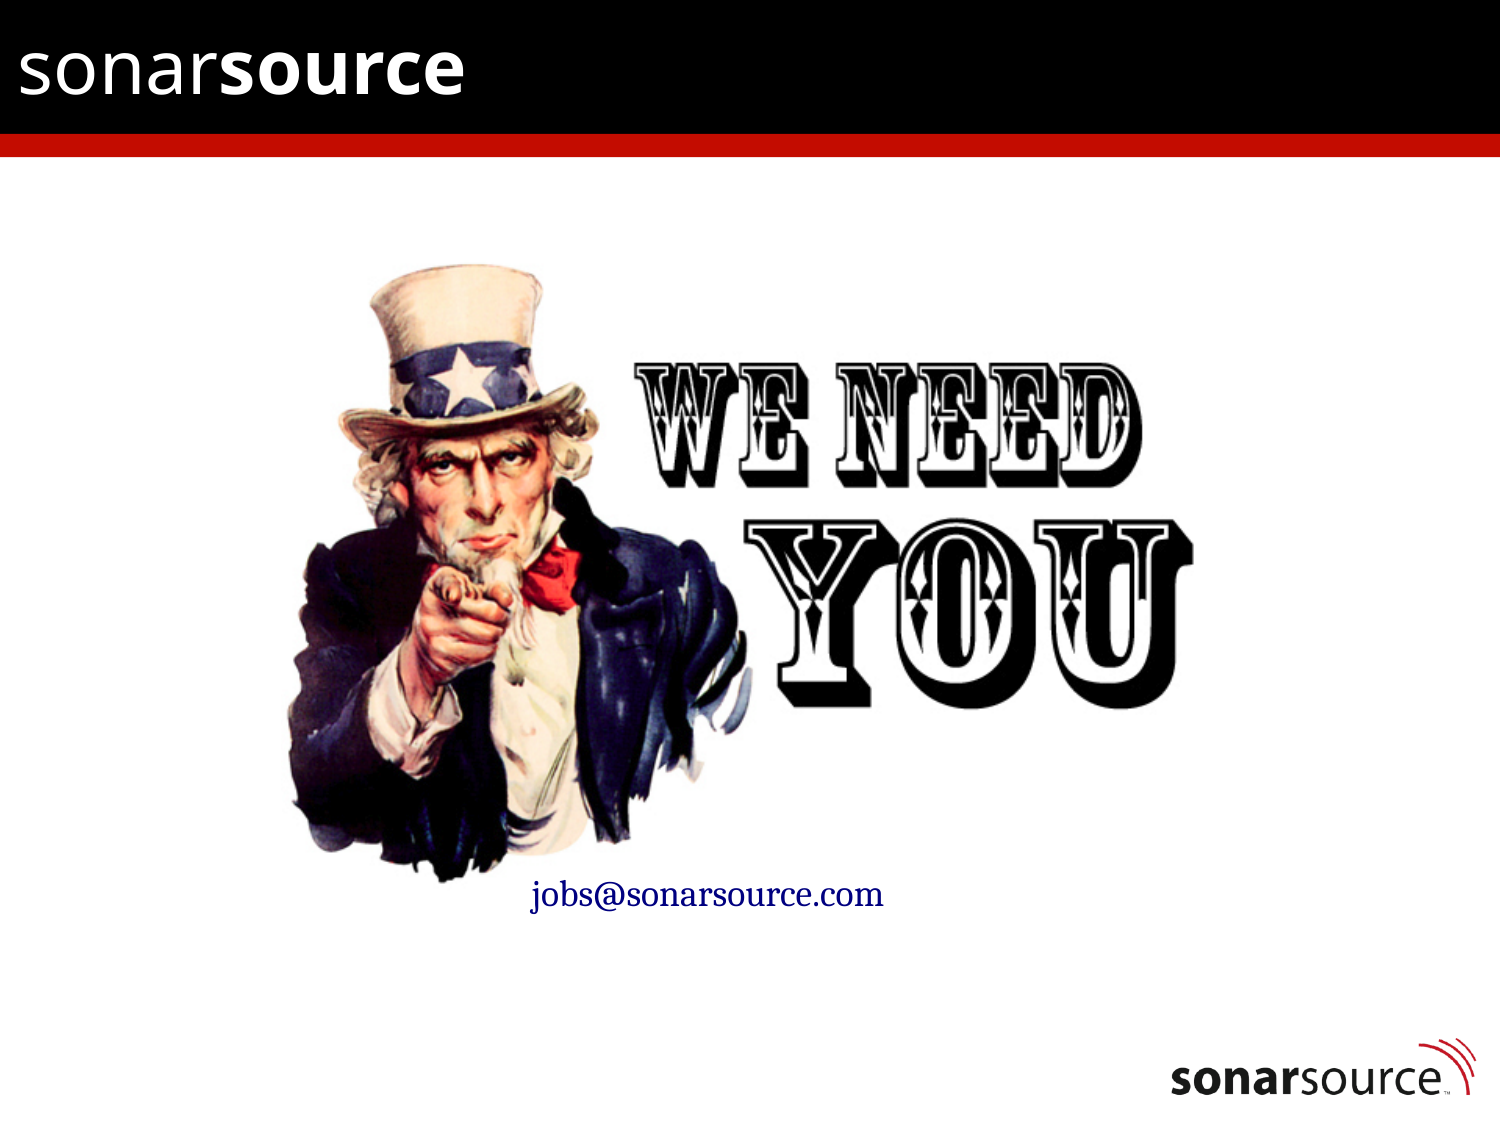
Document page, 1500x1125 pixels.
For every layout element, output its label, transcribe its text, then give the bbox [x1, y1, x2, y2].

text_box jobs@sonarsource.com [0, 853, 1425, 1005]
picture [1167, 1033, 1480, 1099]
picture [281, 227, 1219, 853]
text_box sonarsource [18, 6, 1465, 123]
